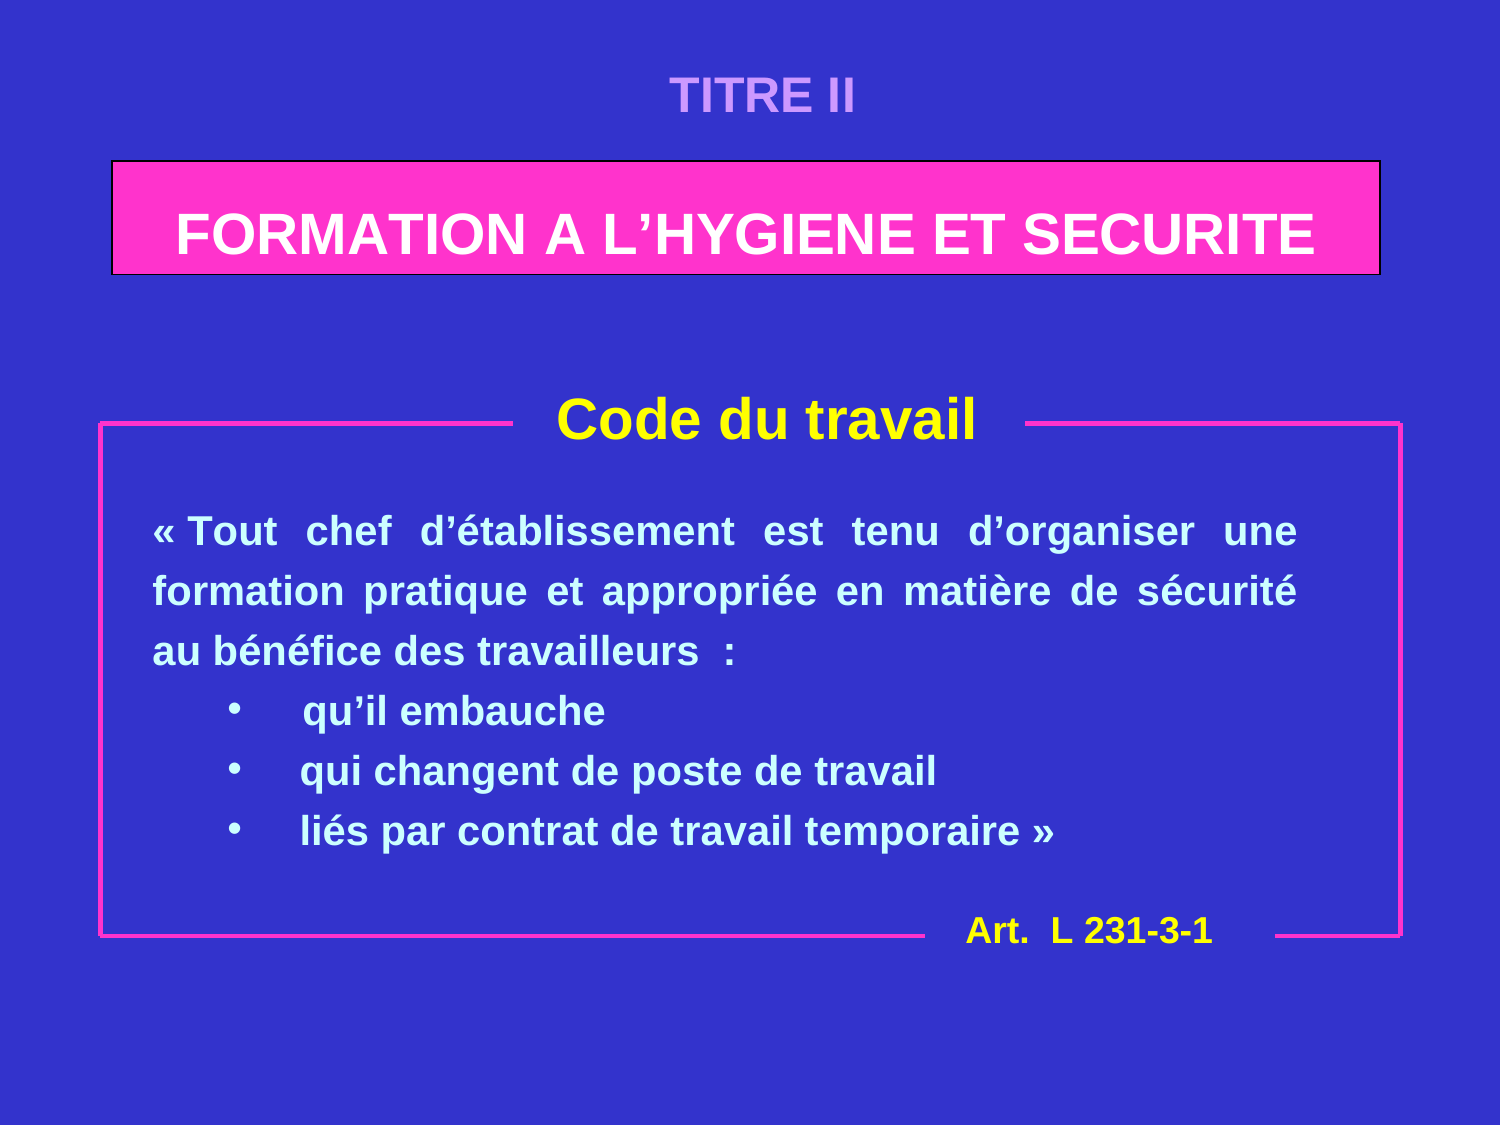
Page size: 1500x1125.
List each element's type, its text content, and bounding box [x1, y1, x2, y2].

text_box FORMATION A L’HYGIENE ET SECURITE [112, 160, 1381, 275]
text_box TITRE II [655, 54, 886, 131]
text_box « Tout chef d’établissement est tenu d’organiser une formation pratique et appropriée en matière de sécurité au bénéfice des travailleurs : qu’il embauche qui changent de poste de travail liés par contrat de travail temporaire » [137, 485, 1313, 862]
text_box Code du travail [541, 373, 993, 459]
text_box Art. L 231-3-1 [950, 898, 1228, 959]
